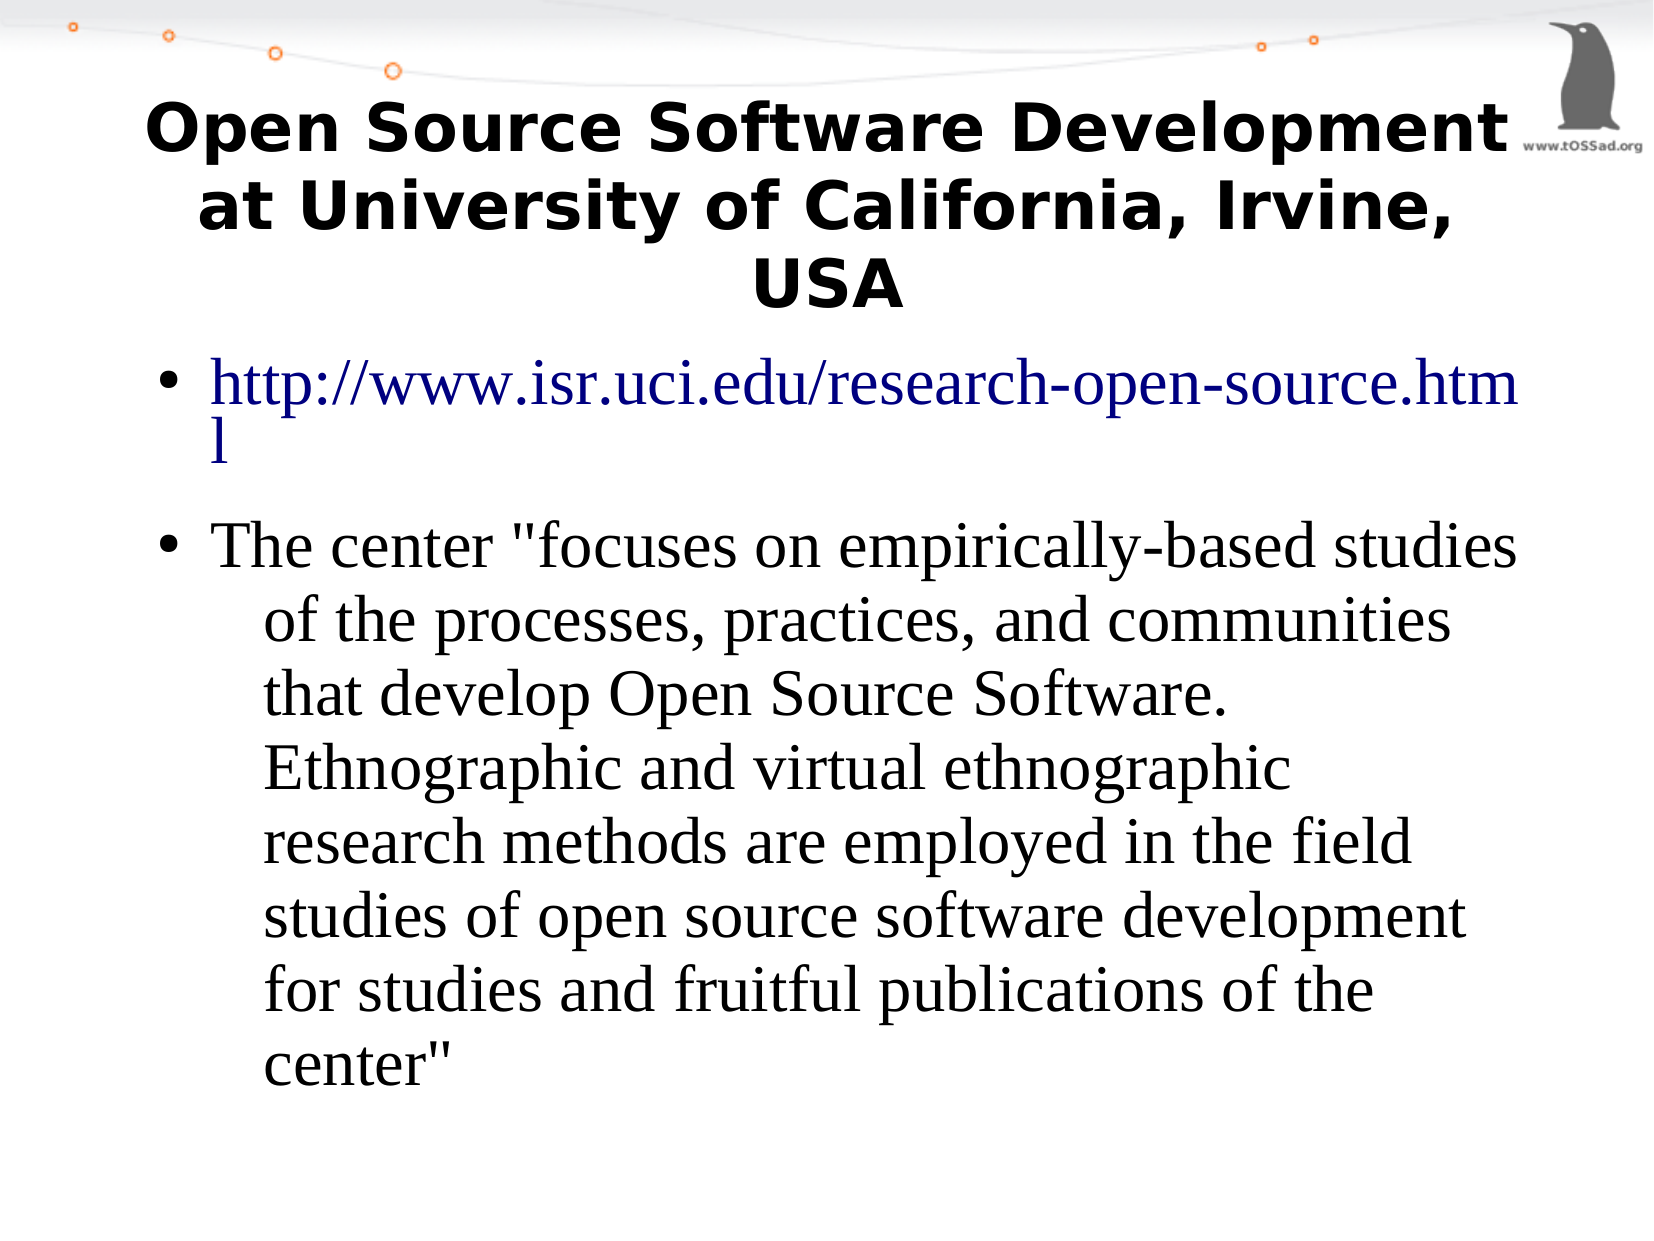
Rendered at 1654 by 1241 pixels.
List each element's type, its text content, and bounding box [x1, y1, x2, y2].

title Open Source Software Development at University of California, Irvine, USA [121, 89, 1534, 324]
picture [0, 0, 1654, 157]
list http://www.isr.uci.edu/research-open-source.html The center "focuses on empirically-based studies of the processes, practices, and communities that develop Open Source Software. Ethnographic and virtual ethnographic research methods are employed in the field studies of open source software development for studies and fruitful publications of the center" [121, 344, 1534, 1127]
